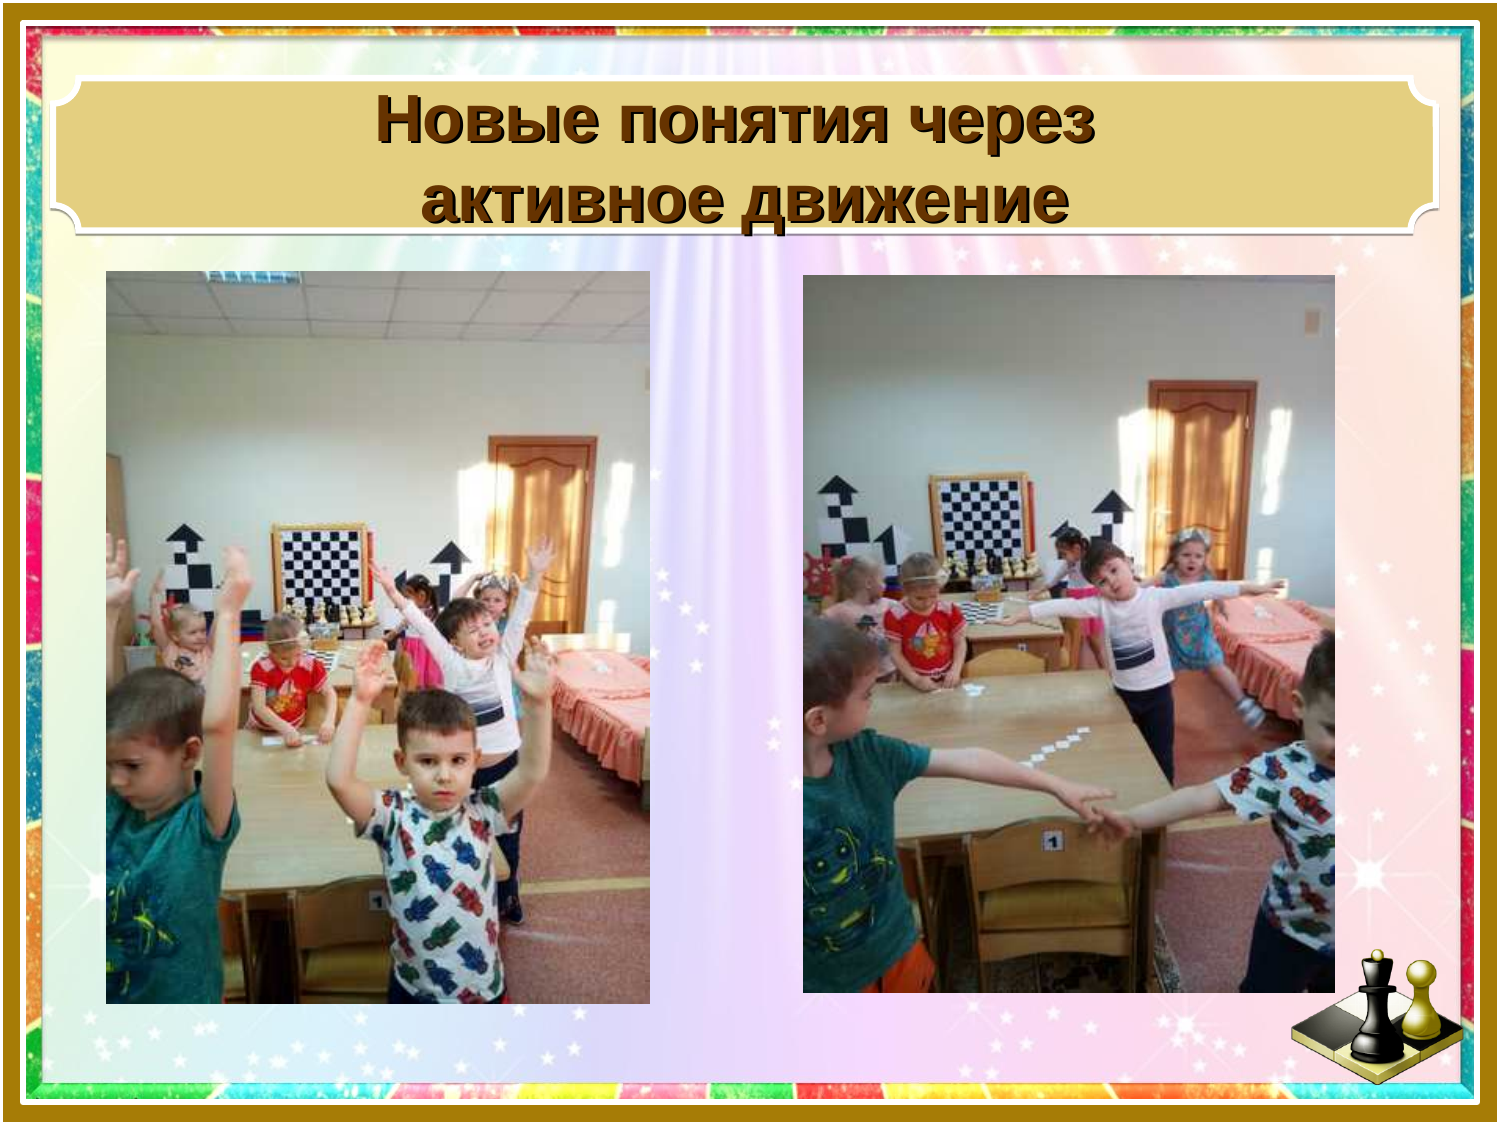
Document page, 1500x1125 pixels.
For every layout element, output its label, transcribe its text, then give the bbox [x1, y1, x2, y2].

picture [23, 23, 1477, 1102]
text_box [0, 0, 1500, 1125]
text_box Новые понятия через активное движение [53, 78, 1436, 231]
